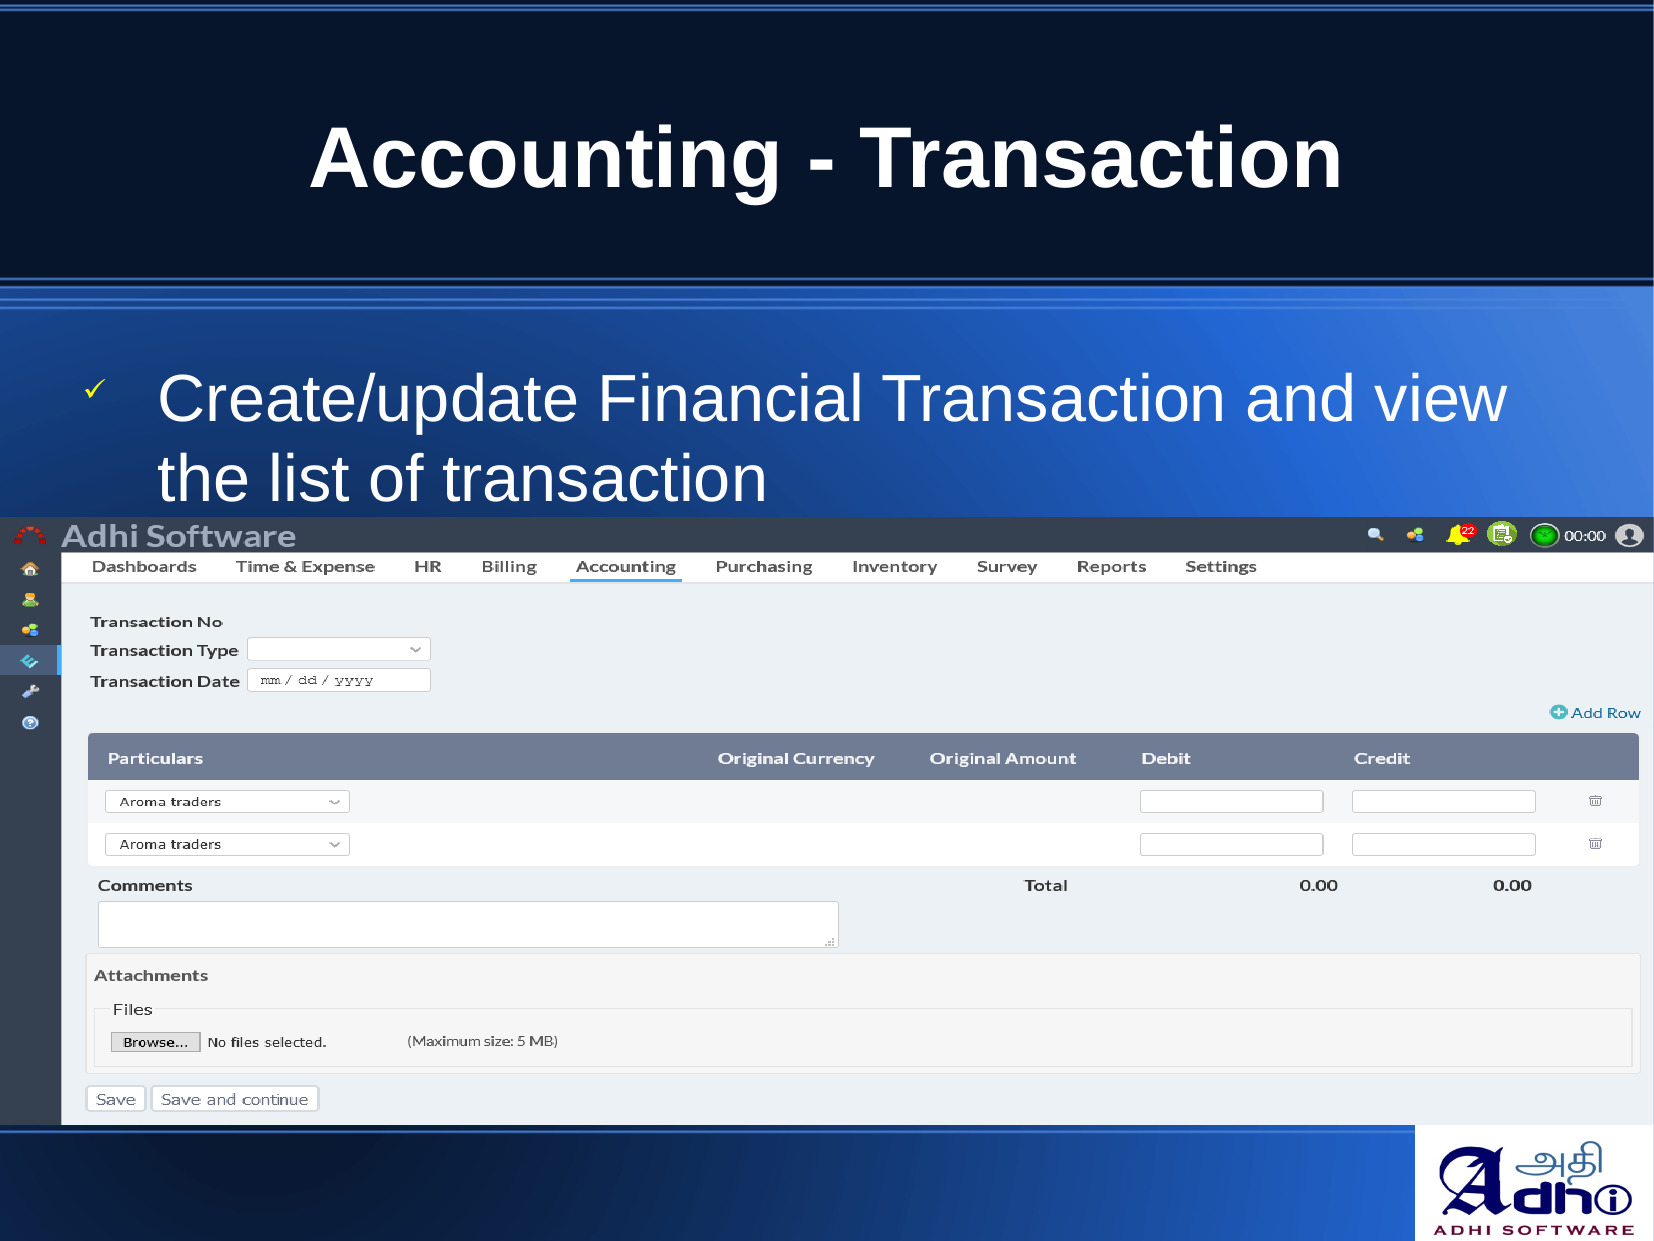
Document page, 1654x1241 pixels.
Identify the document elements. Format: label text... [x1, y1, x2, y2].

picture [0, 0, 1654, 1241]
list Create/update Financial Transaction and view the list of transaction [82, 355, 1571, 517]
title Accounting - Transaction [82, 56, 1571, 250]
